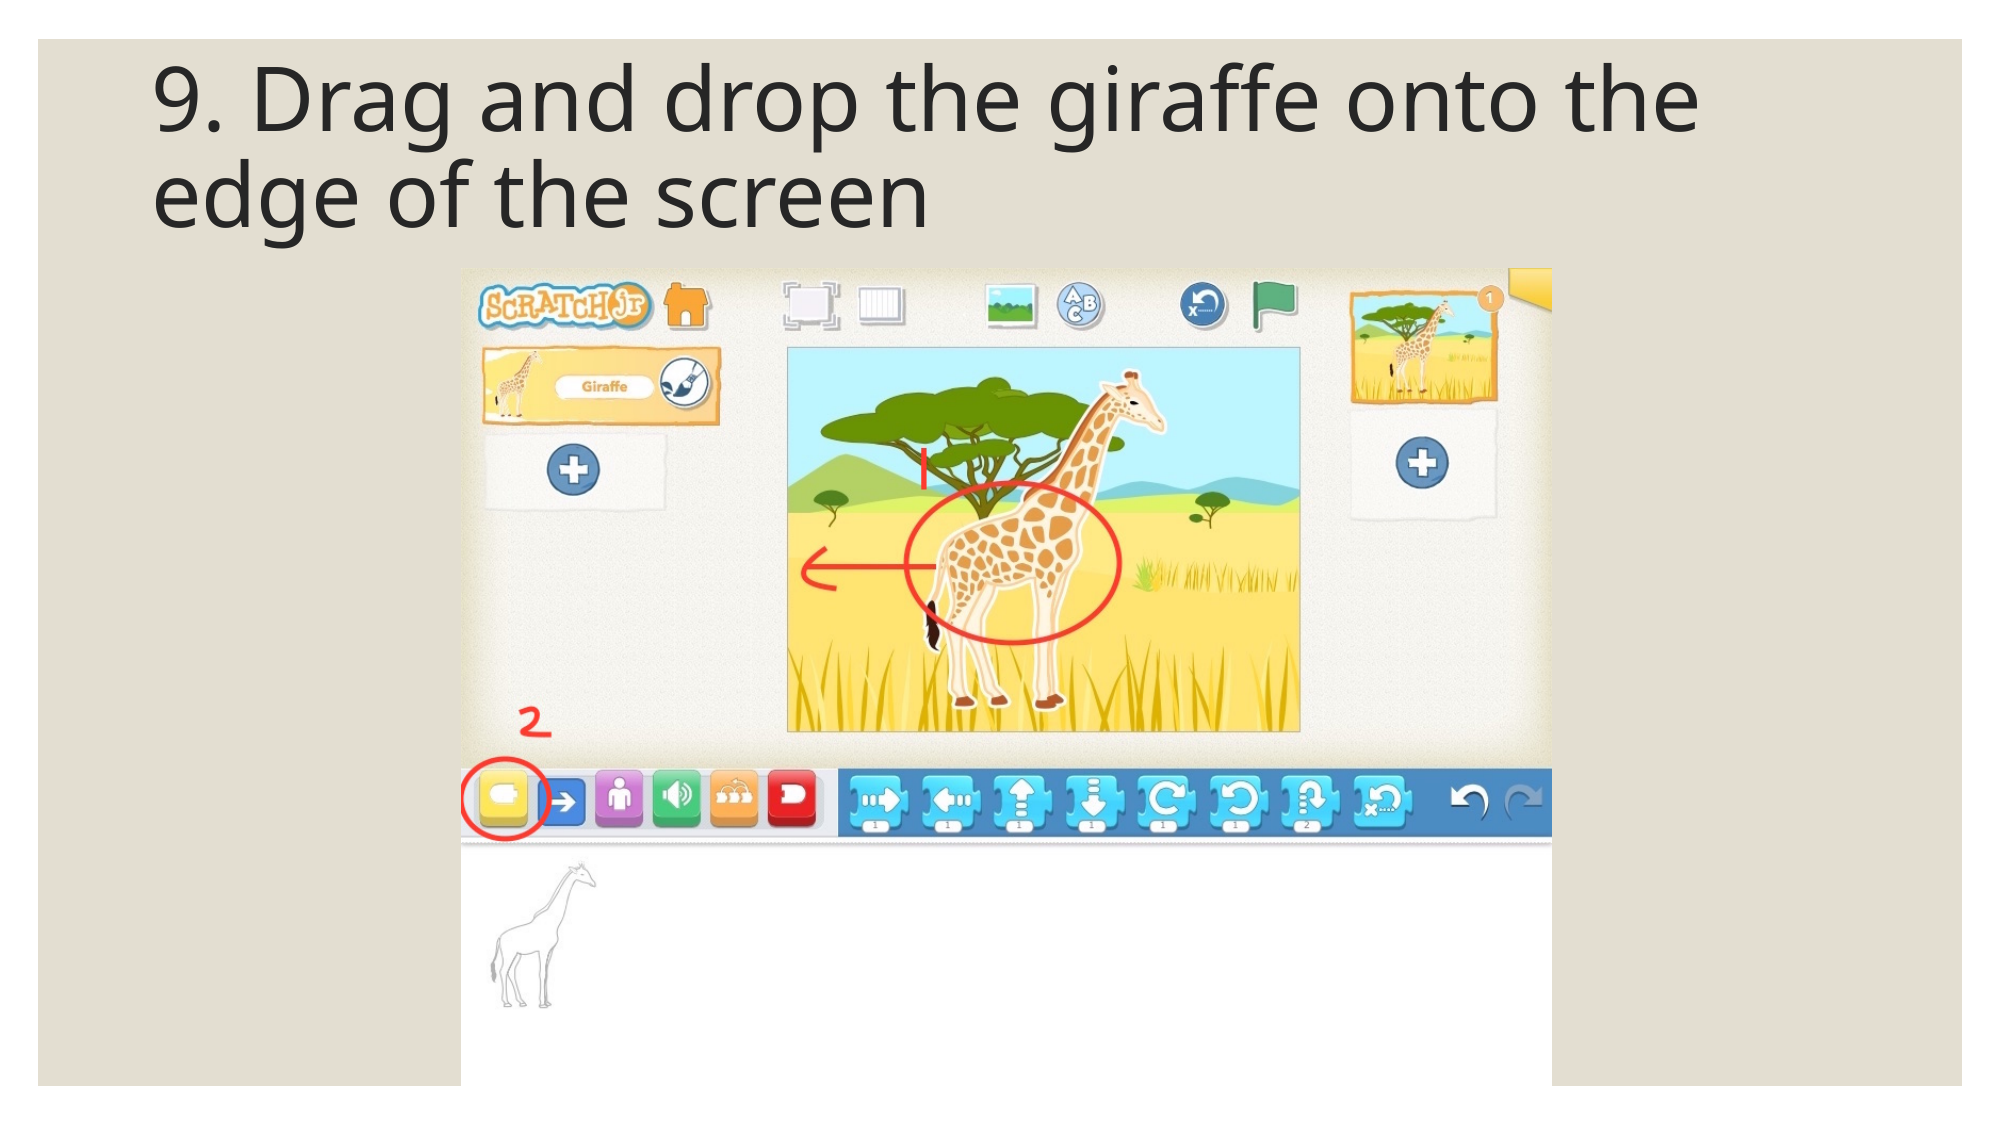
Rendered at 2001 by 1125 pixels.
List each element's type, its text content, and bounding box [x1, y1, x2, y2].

picture [461, 268, 1552, 1086]
title 9. Drag and drop the giraffe onto the edge of the screen [136, 37, 1876, 263]
